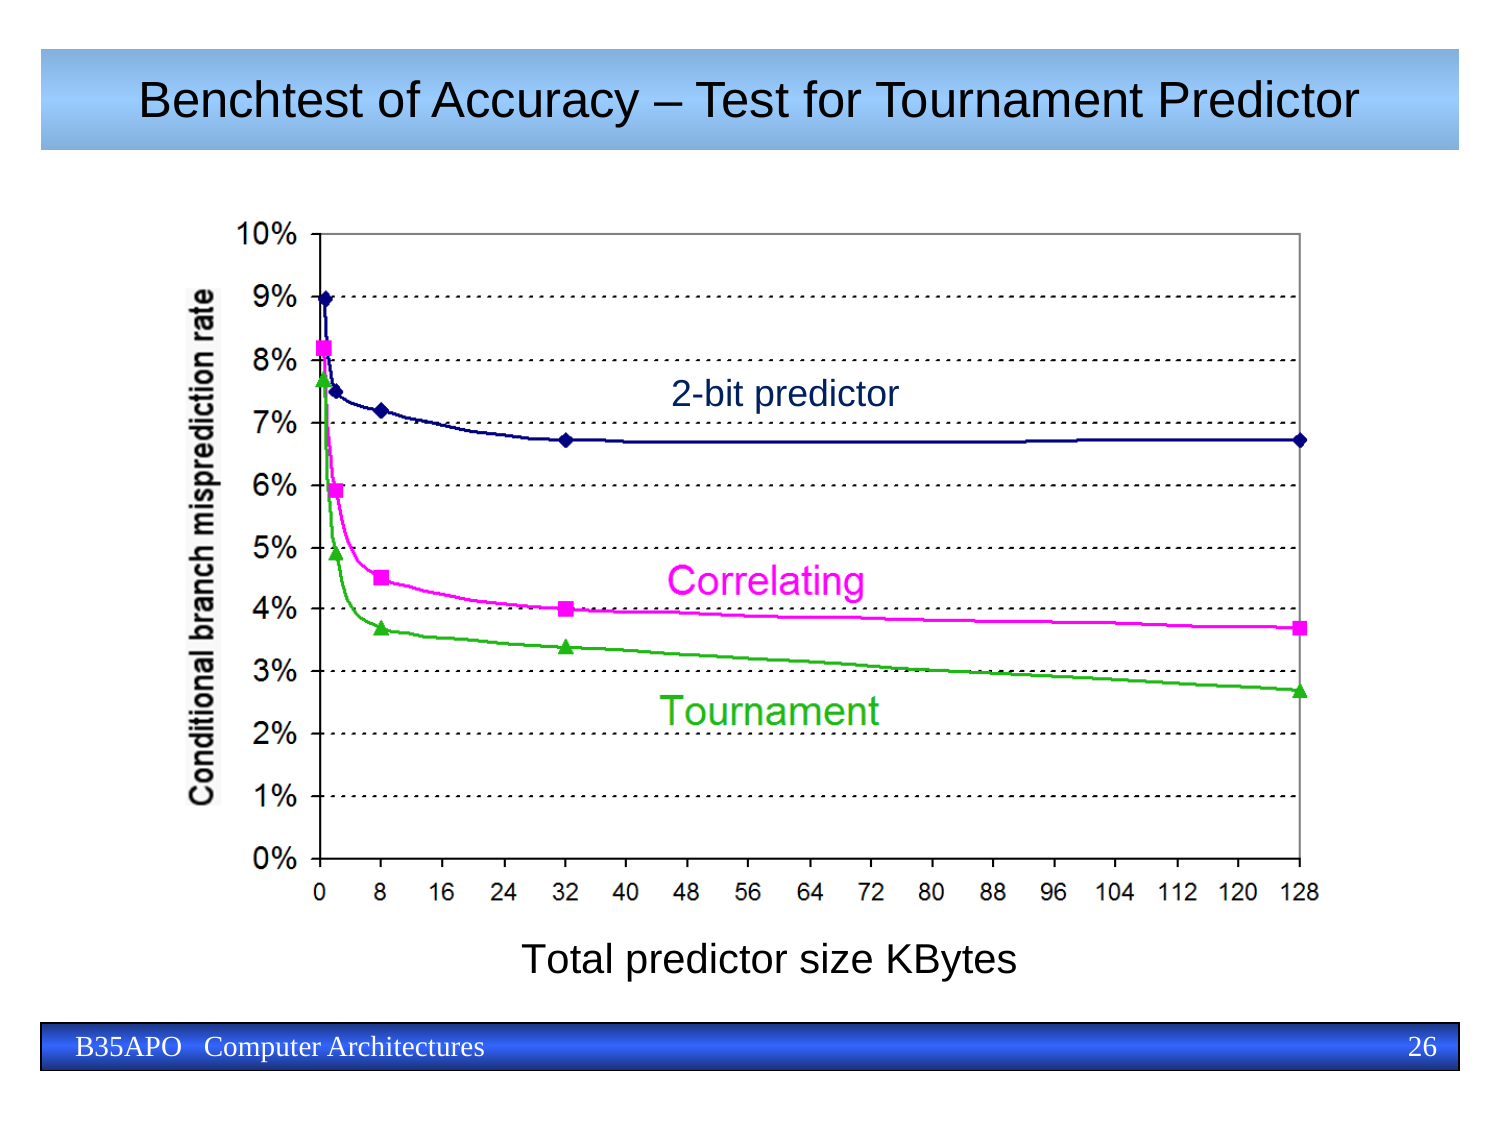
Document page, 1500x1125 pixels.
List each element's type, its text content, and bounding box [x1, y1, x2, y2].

title Benchtest of Accuracy – Test for Tournament Predictor [41, 49, 1459, 150]
picture [171, 210, 1329, 914]
text_box 2-bit predictor [620, 361, 951, 422]
text_box Total predictor size KBytes [506, 924, 1033, 990]
